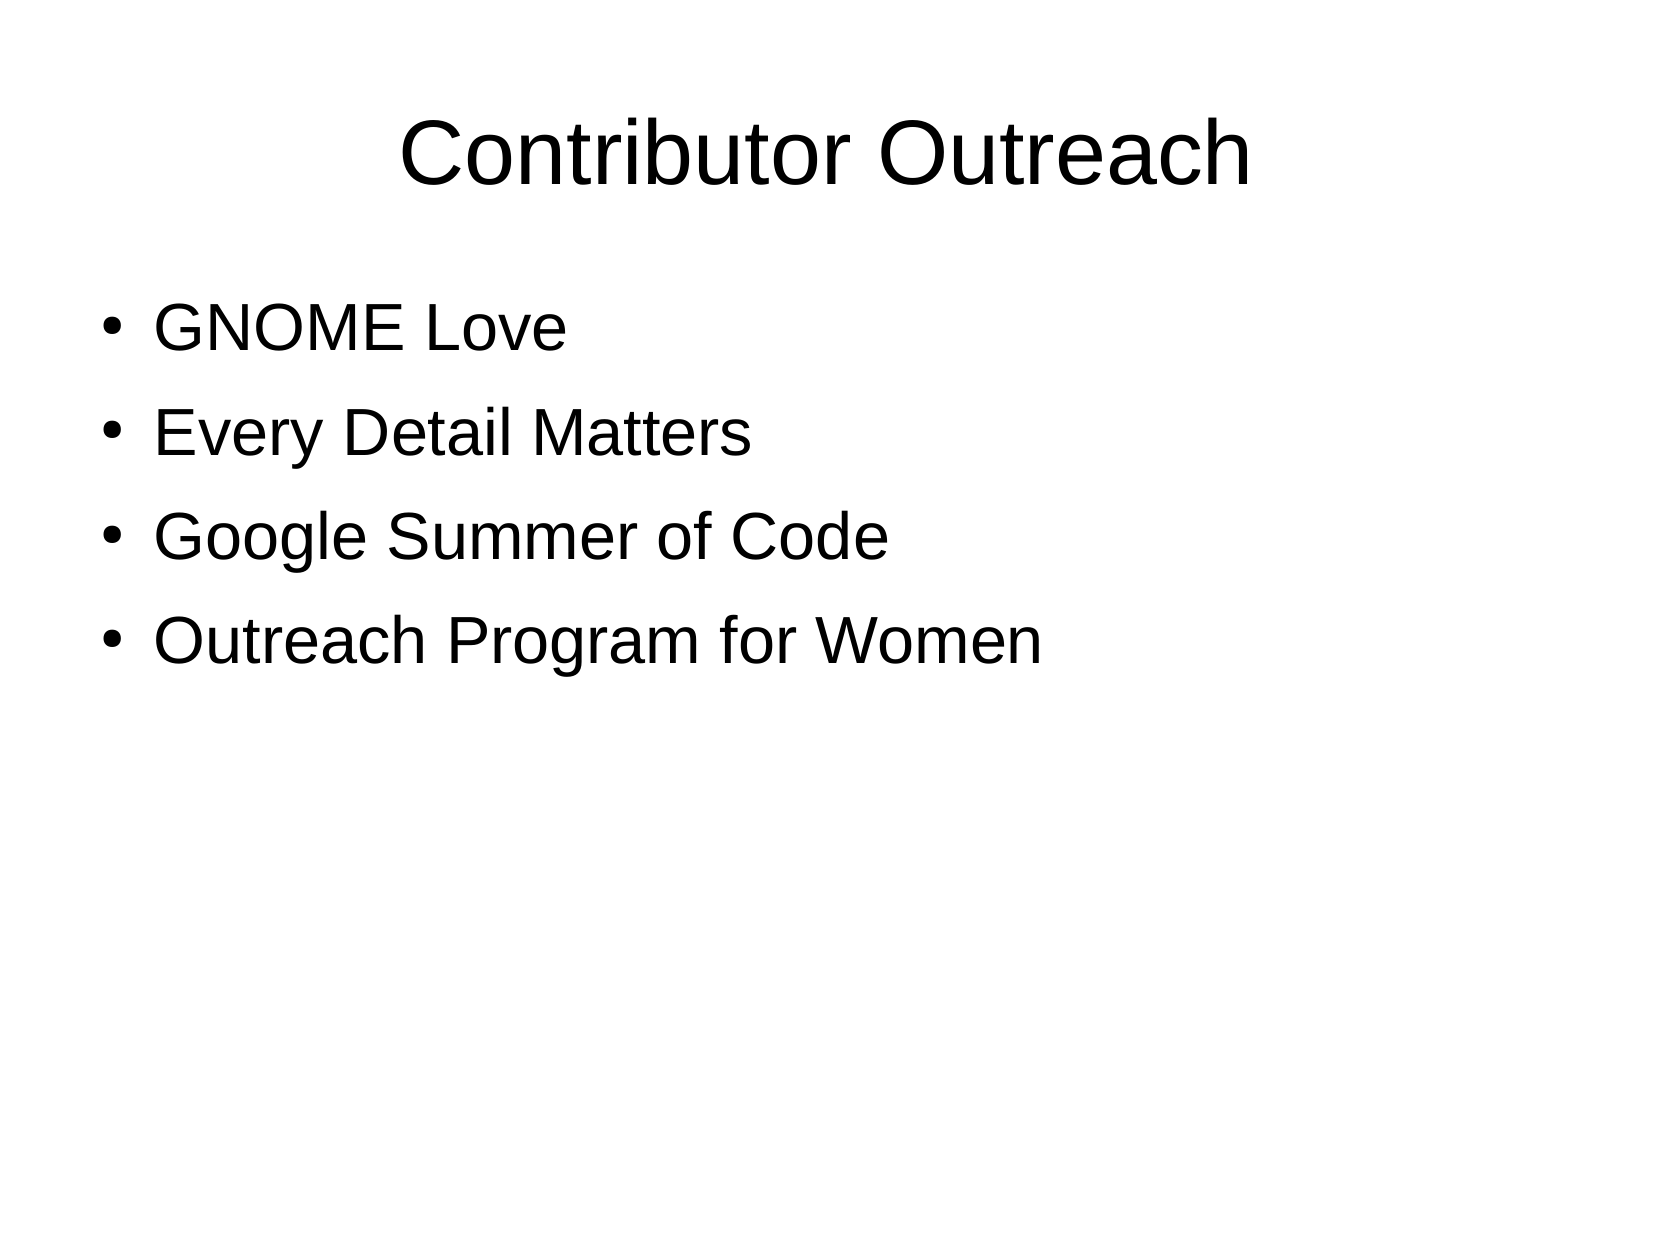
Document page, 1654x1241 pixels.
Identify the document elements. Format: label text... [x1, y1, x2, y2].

title Contributor Outreach [82, 49, 1571, 257]
list GNOME Love Every Detail Matters Google Summer of Code Outreach Program for Women [82, 290, 1571, 1010]
